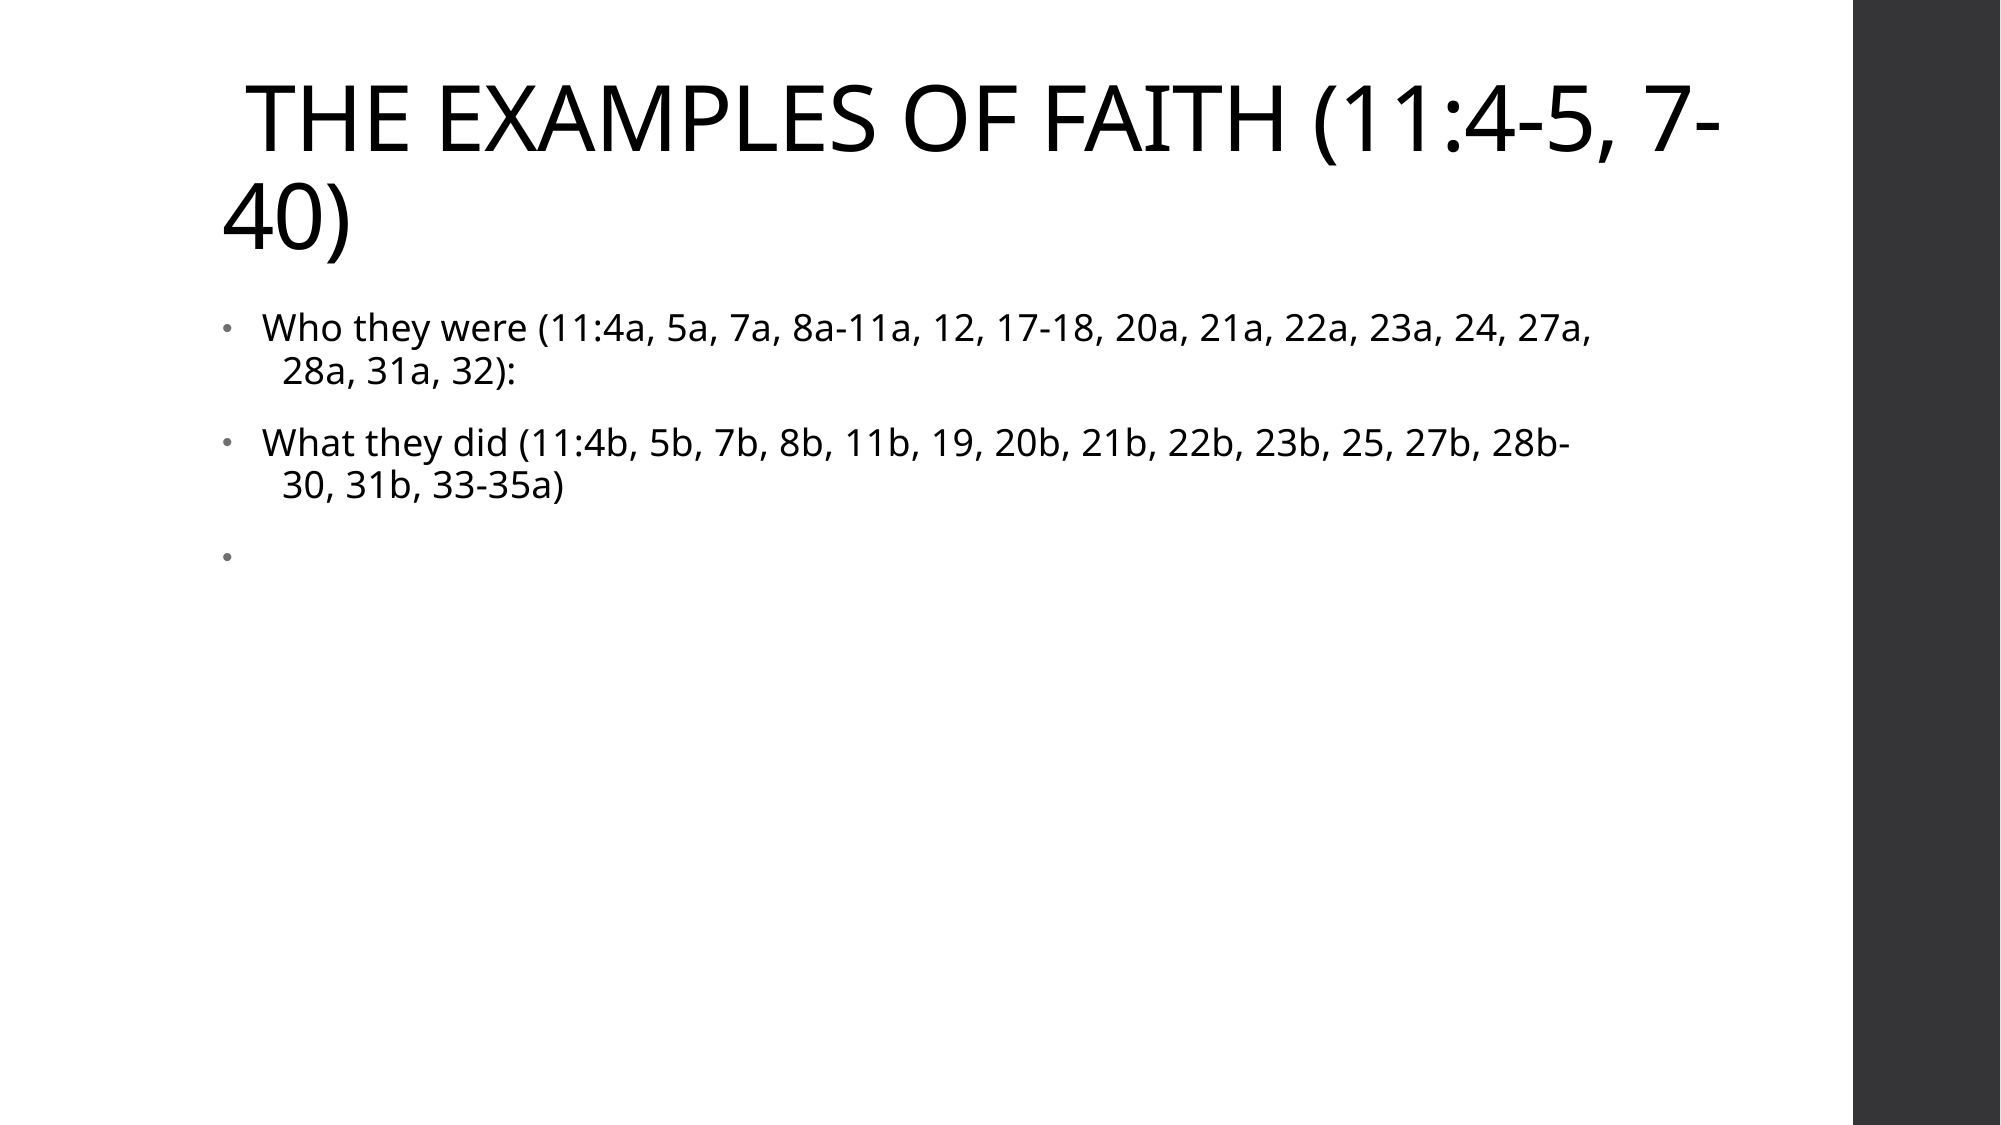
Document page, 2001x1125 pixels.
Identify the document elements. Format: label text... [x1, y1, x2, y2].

list Who they were (11:4a, 5a, 7a, 8a-11a, 12, 17-18, 20a, 21a, 22a, 23a, 24, 27a, 28a, 31a, 32): What they did (11:4b, 5b, 7b, 8b, 11b, 19, 20b, 21b, 22b, 23b, 25, 27b, 28b-30, 31b, 33-35a) [206, 299, 1617, 1014]
title THE EXAMPLES OF FAITH (11:4-5, 7-40) [206, 60, 1797, 278]
